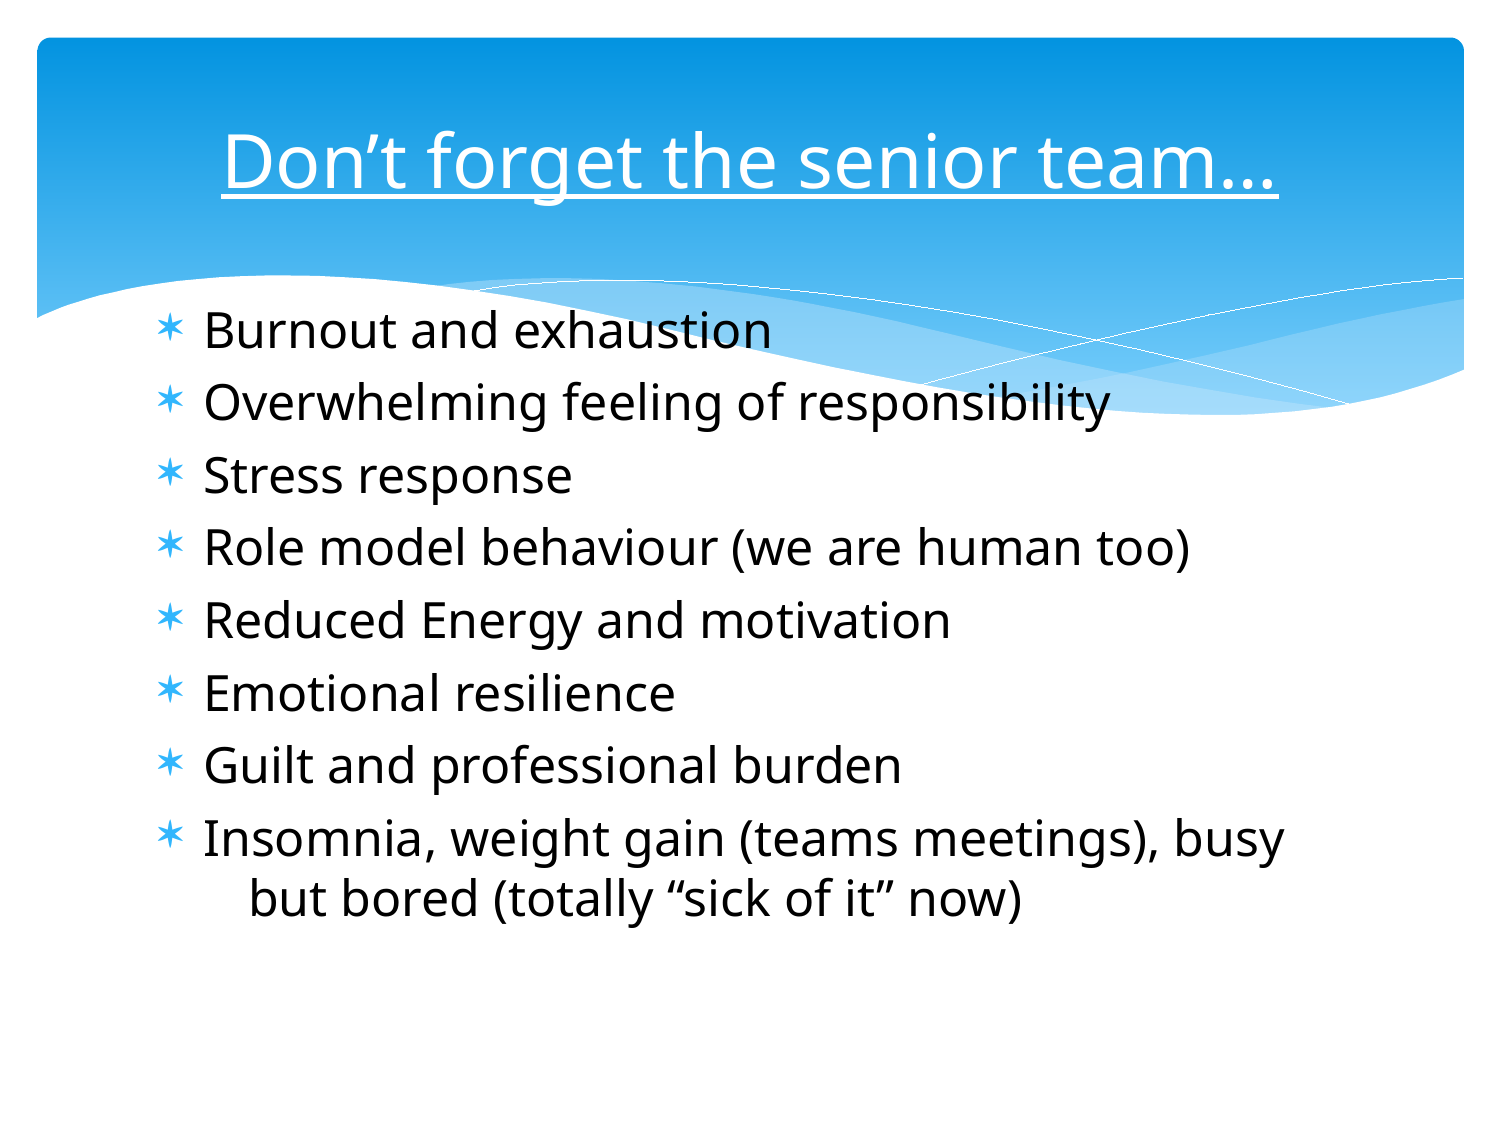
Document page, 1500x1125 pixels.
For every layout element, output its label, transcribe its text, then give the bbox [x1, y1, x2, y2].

title Don’t forget the senior team… [75, 55, 1426, 262]
list Burnout and exhaustion Overwhelming feeling of responsibility Stress response Role model behaviour (we are human too) Reduced Energy and motivation Emotional resilience Guilt and professional burden Insomnia, weight gain (teams meetings), busy but bored (totally “sick of it” now) [143, 290, 1359, 1006]
